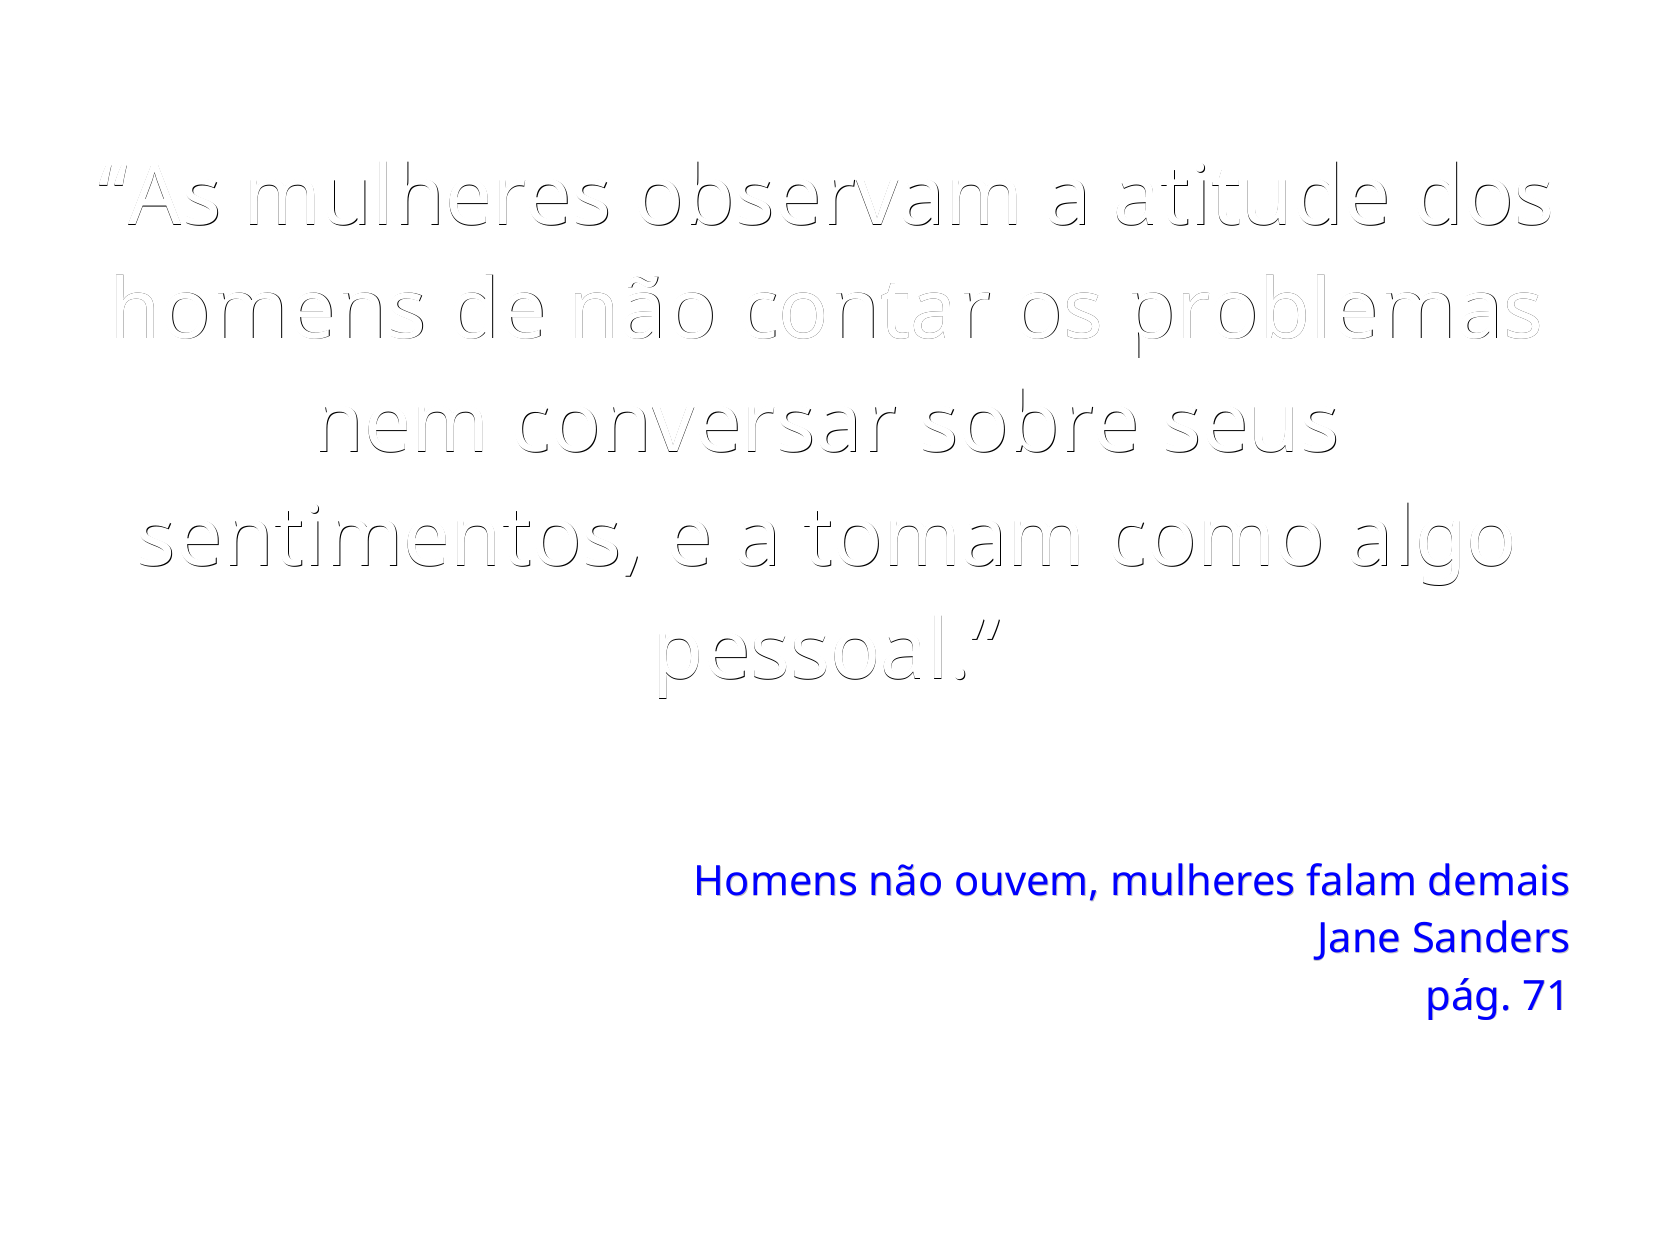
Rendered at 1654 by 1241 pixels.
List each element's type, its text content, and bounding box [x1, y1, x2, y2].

subtitle “As mulheres observam a atitude dos homens de não contar os problemas nem conversar sobre seus sentimentos, e a tomam como algo pessoal.” Homens não ouvem, mulheres falam demais Jane Sanders pág. 71 [82, 56, 1571, 1102]
